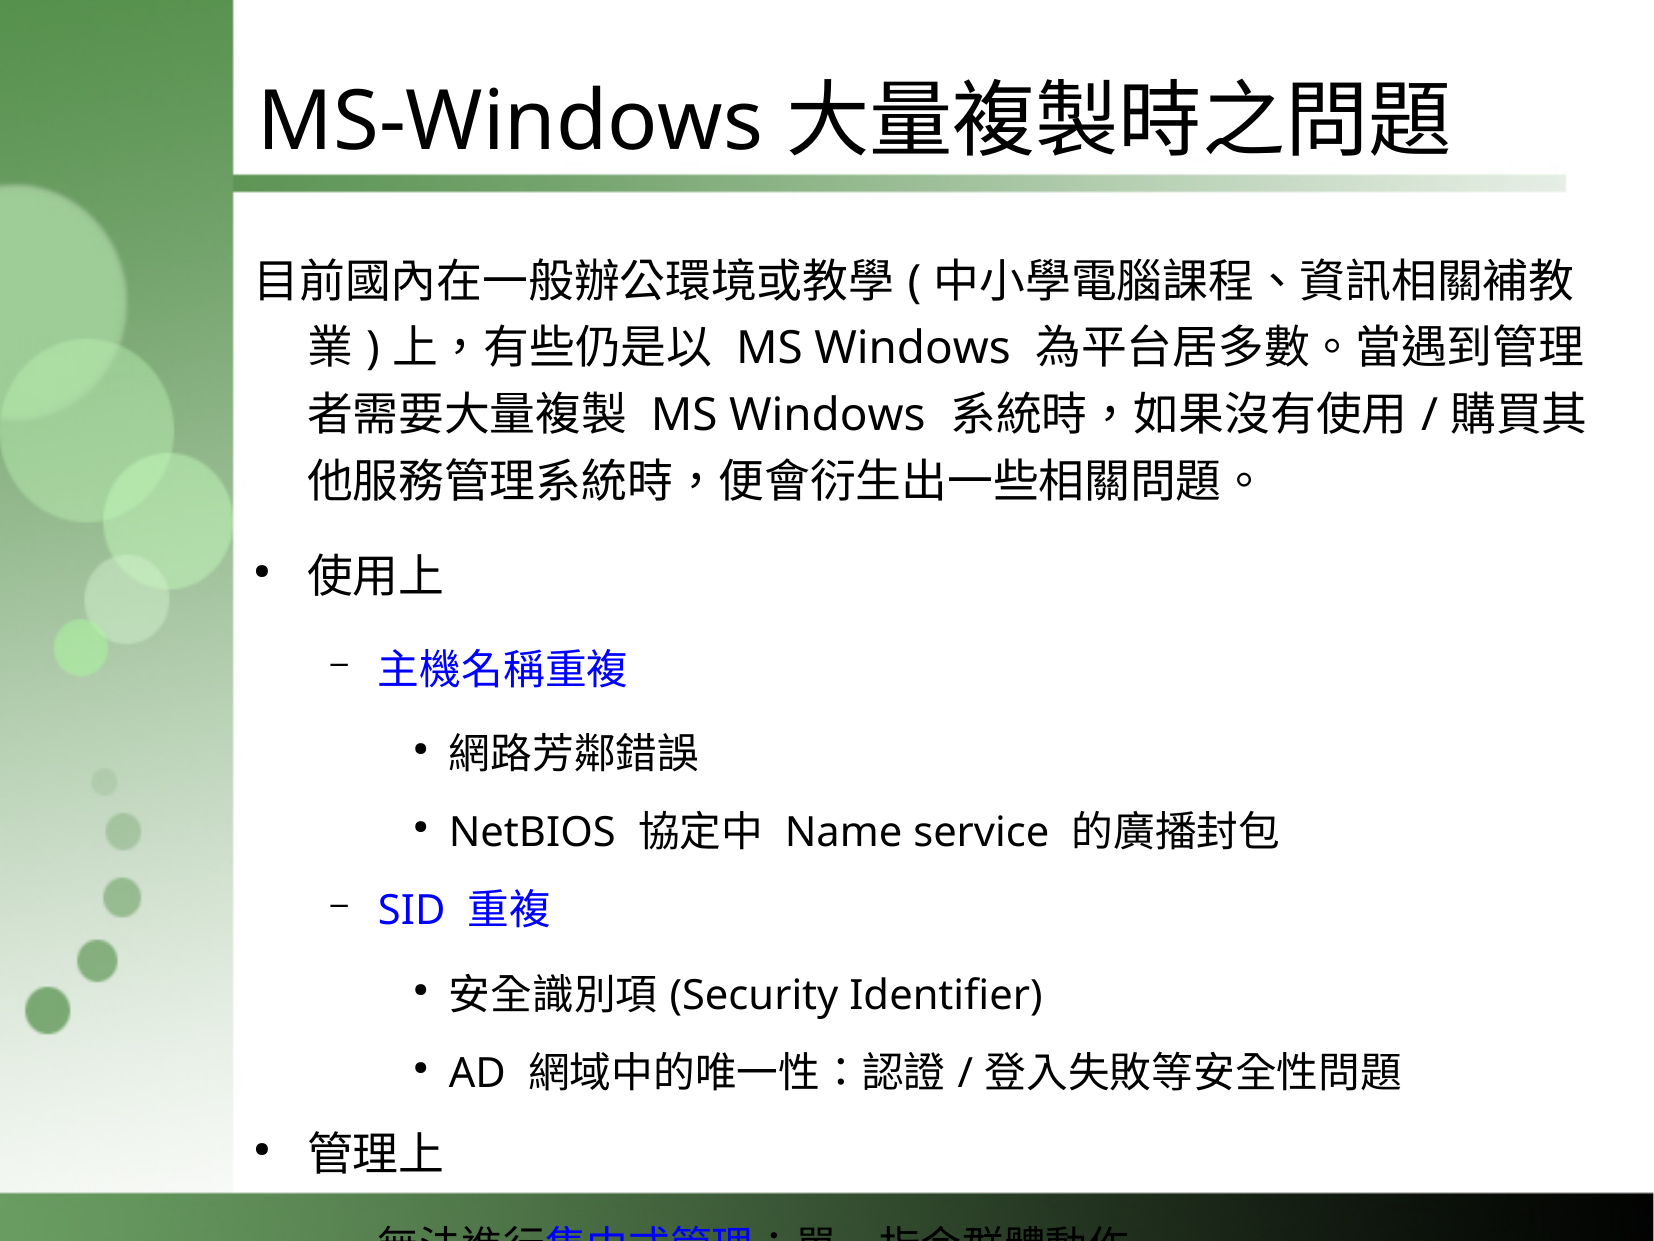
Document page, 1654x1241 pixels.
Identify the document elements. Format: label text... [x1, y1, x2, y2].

picture [981, 1237, 991, 1241]
picture [608, 1236, 620, 1241]
list 目前國內在一般辦公環境或教學(中小學電腦課程、資訊相關補教業)上，有些仍是以 MS Windows 為平台居多數。當遇到管理者需要大量複製 MS Windows 系統時，如果沒有使用/購買其他服務管理系統時，便會衍生出一些相關問題。 使用上 主機名稱重複 網路芳鄰錯誤 NetBIOS 協定中 Name service 的廣播封包 SID 重複 安全識別項(Security Identifier) AD 網域中的唯一性：認證/登入失敗等安全性問題 管理上 無法進行集中式管理：單一指令群體動作 無法分群辨識：複製後群組名稱相同 [236, 244, 1595, 1152]
picture [928, 1230, 954, 1241]
picture [1010, 1230, 1018, 1239]
picture [0, 0, 1654, 1241]
picture [593, 1236, 605, 1241]
picture [480, 1235, 488, 1240]
title MS-Windows大量複製時之問題 [236, 49, 1595, 178]
